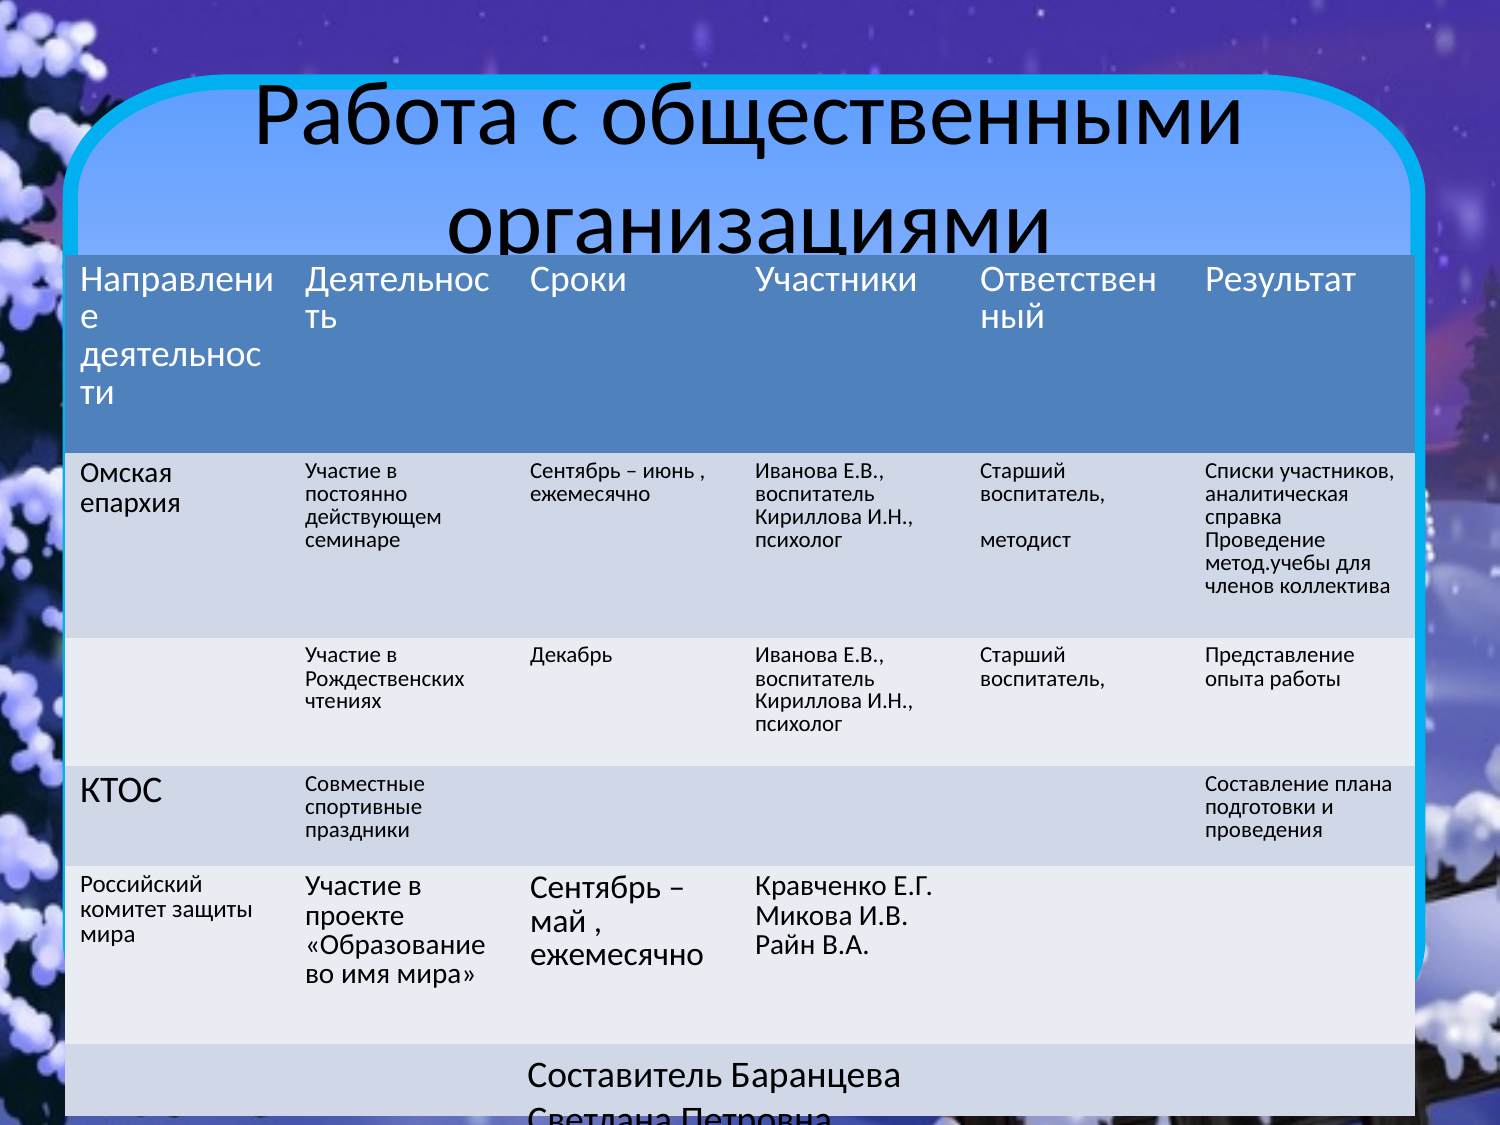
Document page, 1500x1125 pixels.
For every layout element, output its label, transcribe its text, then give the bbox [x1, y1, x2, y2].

picture [0, 0, 1500, 1125]
table_cell Иванова Е.В., воспитатель Кириллова И.Н., психолог [740, 453, 965, 638]
title Работа с общественными организациями [75, 45, 1425, 233]
table_cell Участие в постоянно действующем семинаре [290, 453, 515, 638]
table_cell [965, 766, 1190, 866]
table_header Сроки [515, 255, 740, 453]
table_cell Совместные спортивные праздники [290, 766, 515, 866]
table_cell Декабрь [515, 638, 740, 766]
picture [686, 1116, 697, 1125]
picture [761, 1116, 771, 1125]
picture [604, 1117, 610, 1125]
table_cell Участие в проекте «Образование во имя мира» [290, 866, 515, 1044]
table_header Направление деятельности [65, 255, 290, 453]
table_cell [1190, 866, 1415, 1044]
table_header Результат [1190, 255, 1415, 453]
picture [772, 1116, 779, 1125]
table_cell [515, 1103, 740, 1116]
picture [553, 1116, 560, 1122]
picture [731, 1116, 739, 1125]
picture [742, 1116, 751, 1125]
picture [559, 1116, 568, 1125]
picture [811, 1116, 826, 1125]
picture [782, 1116, 789, 1122]
table_cell Старший воспитатель, методист [965, 453, 1190, 638]
table_cell Старший воспитатель, [965, 638, 1190, 766]
table_cell Омская епархия [65, 453, 290, 638]
picture [701, 1116, 706, 1125]
table_cell [65, 638, 290, 766]
table_cell Кравченко Е.Г. Микова И.В. Райн В.А. [740, 866, 965, 1042]
picture [532, 1116, 550, 1125]
table_cell [515, 766, 740, 866]
table_cell Сентябрь – июнь , ежемесячно [515, 453, 740, 638]
table_cell Участие в Рождественских чтениях [290, 638, 515, 766]
table_cell Российский комитет защиты мира [65, 866, 290, 1044]
table_cell Иванова Е.В., воспитатель Кириллова И.Н., психолог [740, 638, 965, 766]
picture [669, 1116, 683, 1125]
picture [708, 1116, 717, 1121]
picture [592, 1116, 602, 1125]
table_cell [740, 766, 965, 866]
table_cell [1190, 1044, 1415, 1116]
table_header Участники [740, 255, 965, 453]
picture [753, 1116, 759, 1125]
table_cell [740, 1103, 965, 1116]
table_cell Сентябрь – май , ежемесячно [515, 866, 740, 1042]
table_cell Составление плана подготовки и проведения [1190, 766, 1415, 866]
picture [708, 1116, 728, 1125]
table_cell [290, 1044, 515, 1116]
table_header Ответственный [965, 255, 1190, 453]
footer Составитель Баранцева Светлана Петровна [512, 1042, 988, 1103]
table_cell Представление опыта работы [1190, 638, 1415, 766]
table_header Деятельность [290, 255, 515, 453]
picture [613, 1116, 628, 1125]
picture [651, 1116, 666, 1125]
table_cell [965, 866, 1190, 1044]
picture [631, 1116, 637, 1125]
picture [800, 1116, 808, 1121]
table_cell [65, 1044, 290, 1116]
picture [788, 1116, 797, 1125]
picture [570, 1116, 589, 1125]
table_cell [686, 1111, 697, 1116]
picture [640, 1116, 648, 1121]
table_cell [965, 1044, 1190, 1116]
table_cell Списки участников, аналитическая справка Проведение метод.учебы для членов коллектива [1190, 453, 1415, 638]
picture [570, 1116, 579, 1121]
table_cell КТОС [65, 766, 290, 866]
